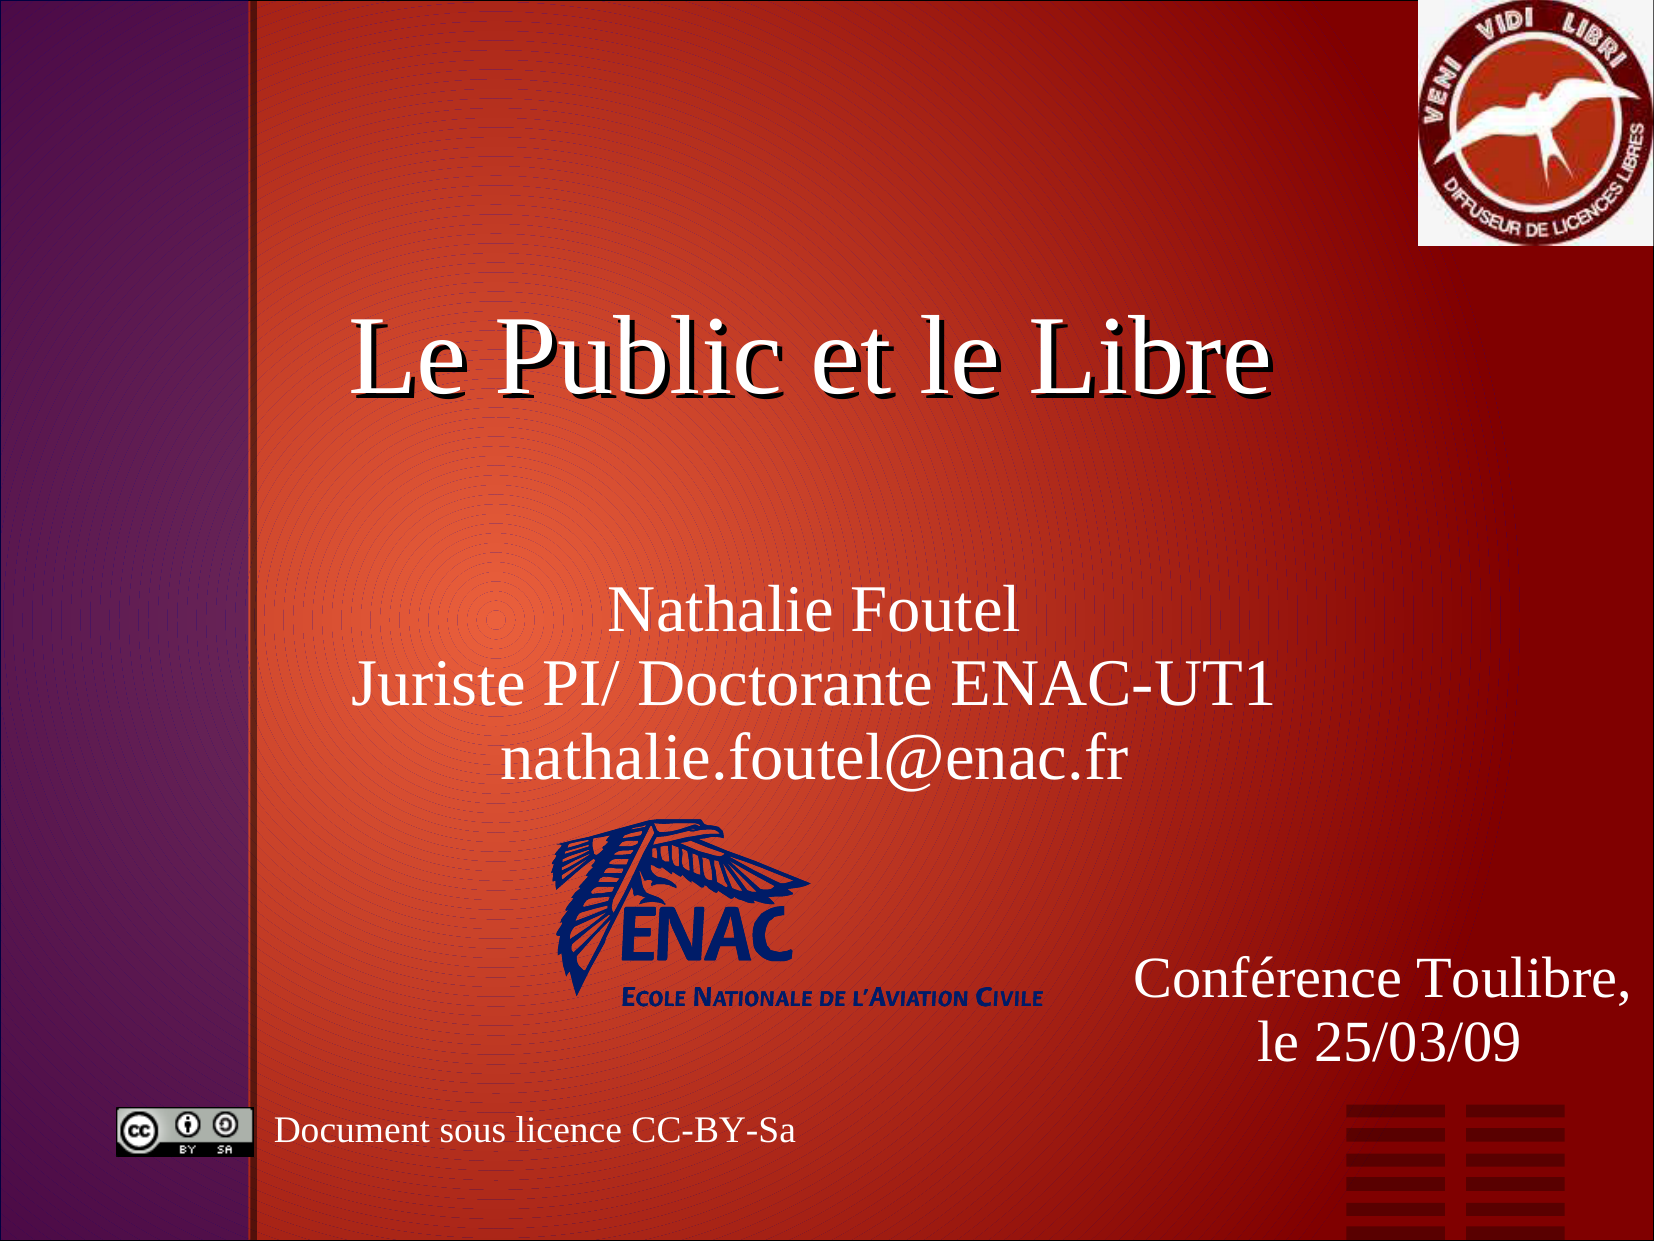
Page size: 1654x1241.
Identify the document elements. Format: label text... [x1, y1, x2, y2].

title Le Public et le Libre [117, 251, 1530, 459]
subtitle Conférence Toulibre, le 25/03/09 [1012, 891, 1654, 1129]
text_box Document sous licence CC-BY-Sa [238, 1109, 1217, 1179]
text_box Nathalie Foutel Juriste PI/ Doctorante ENAC-UT1 nathalie.foutel@enac.fr [348, 292, 1282, 1074]
picture [549, 817, 1047, 1011]
picture [116, 1107, 254, 1157]
picture [1418, 0, 1654, 246]
